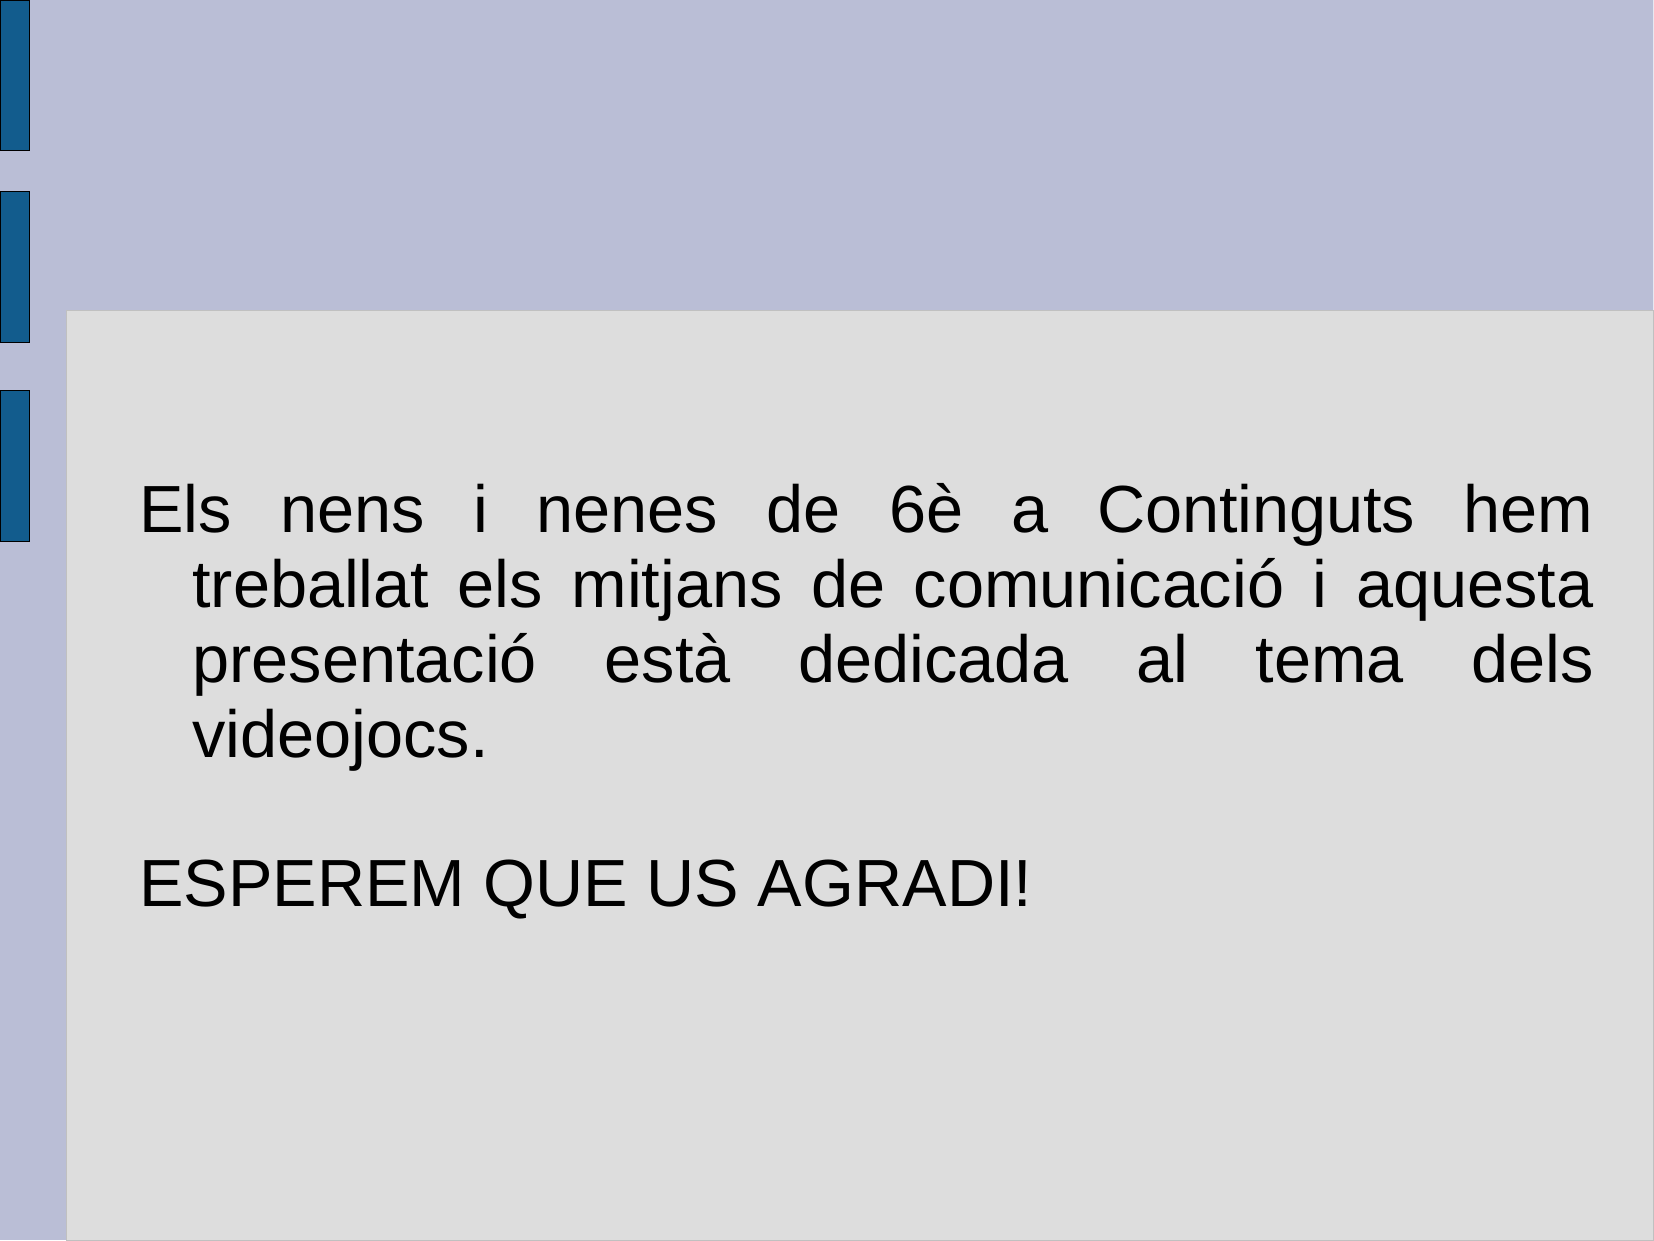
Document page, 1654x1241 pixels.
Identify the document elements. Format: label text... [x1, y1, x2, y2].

list Els nens i nenes de 6è a Continguts hem treballat els mitjans de comunicació i aquesta presentació està dedicada al tema dels videojocs. ESPEREM QUE US AGRADI! [121, 472, 1595, 1068]
